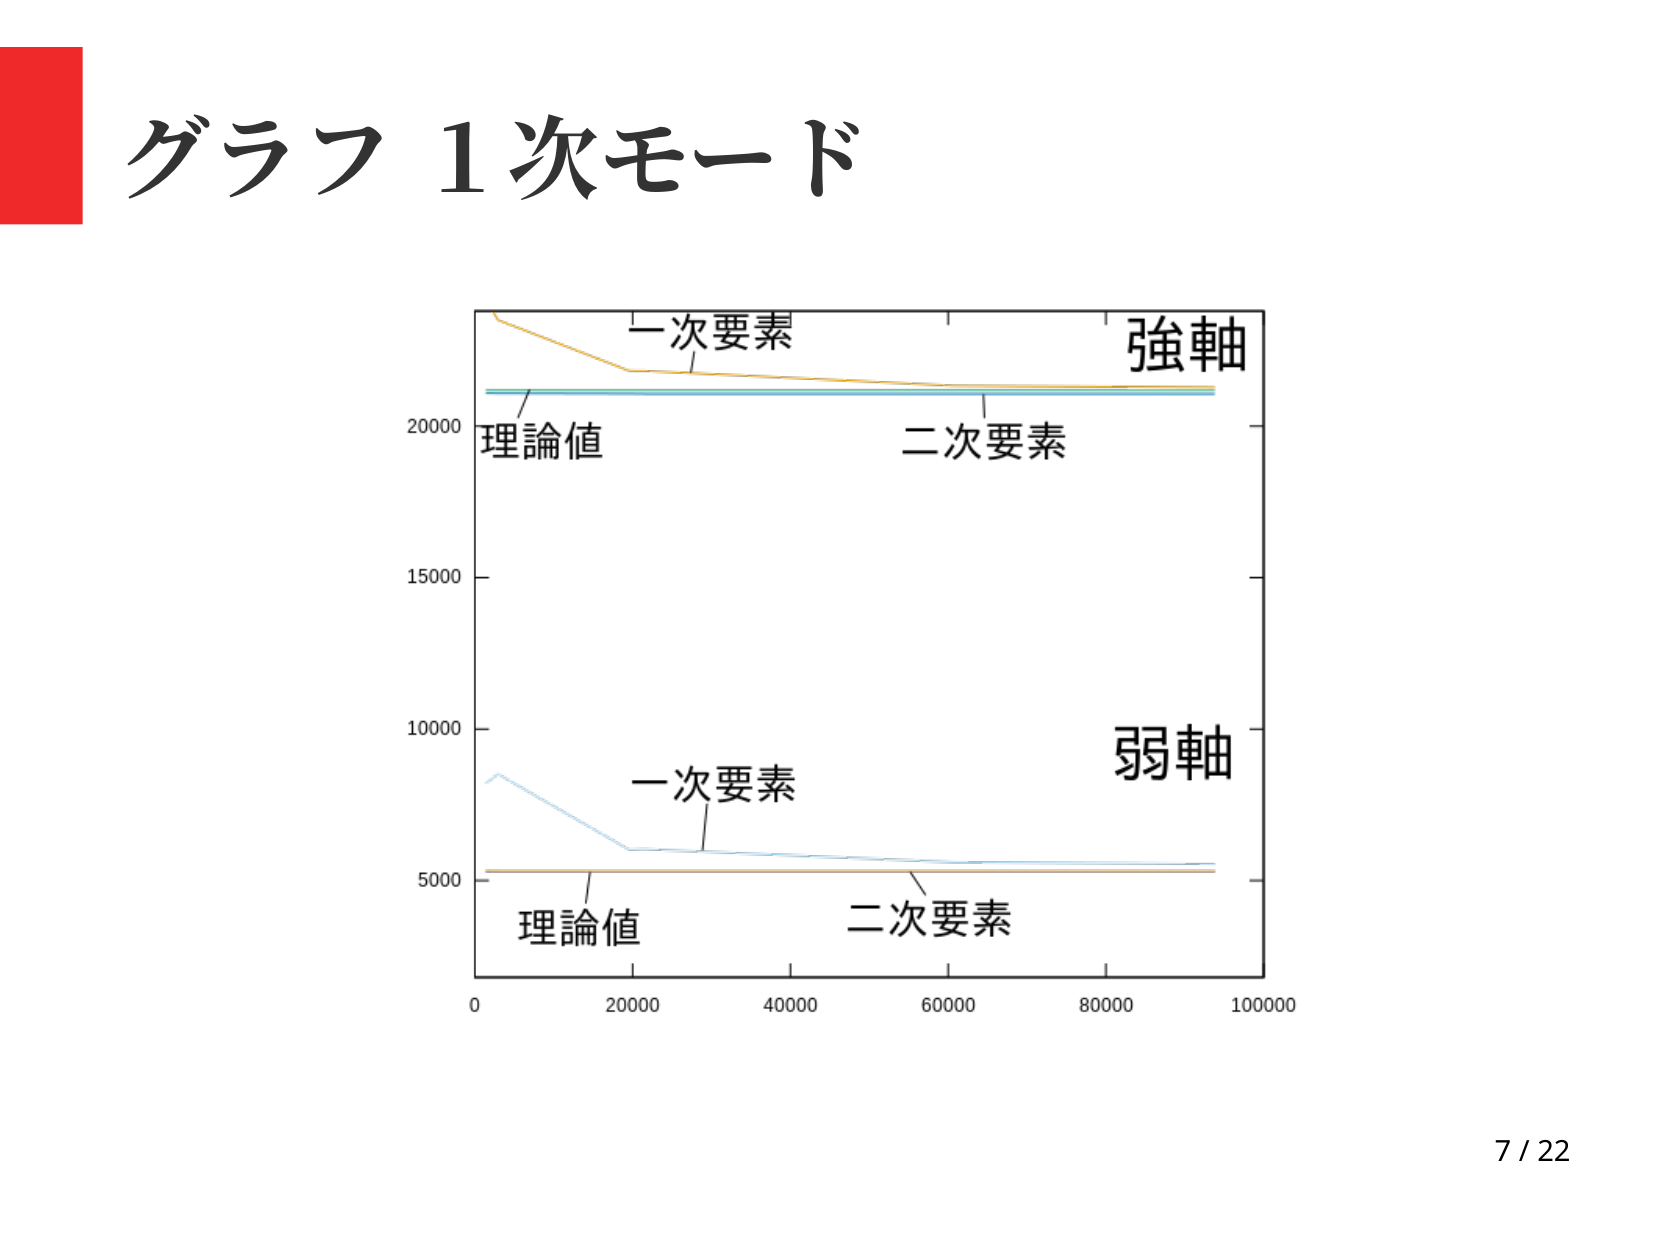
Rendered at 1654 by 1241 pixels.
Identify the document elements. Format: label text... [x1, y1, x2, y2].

picture [365, 283, 1303, 1034]
title グラフ １次モード [118, 49, 1571, 257]
